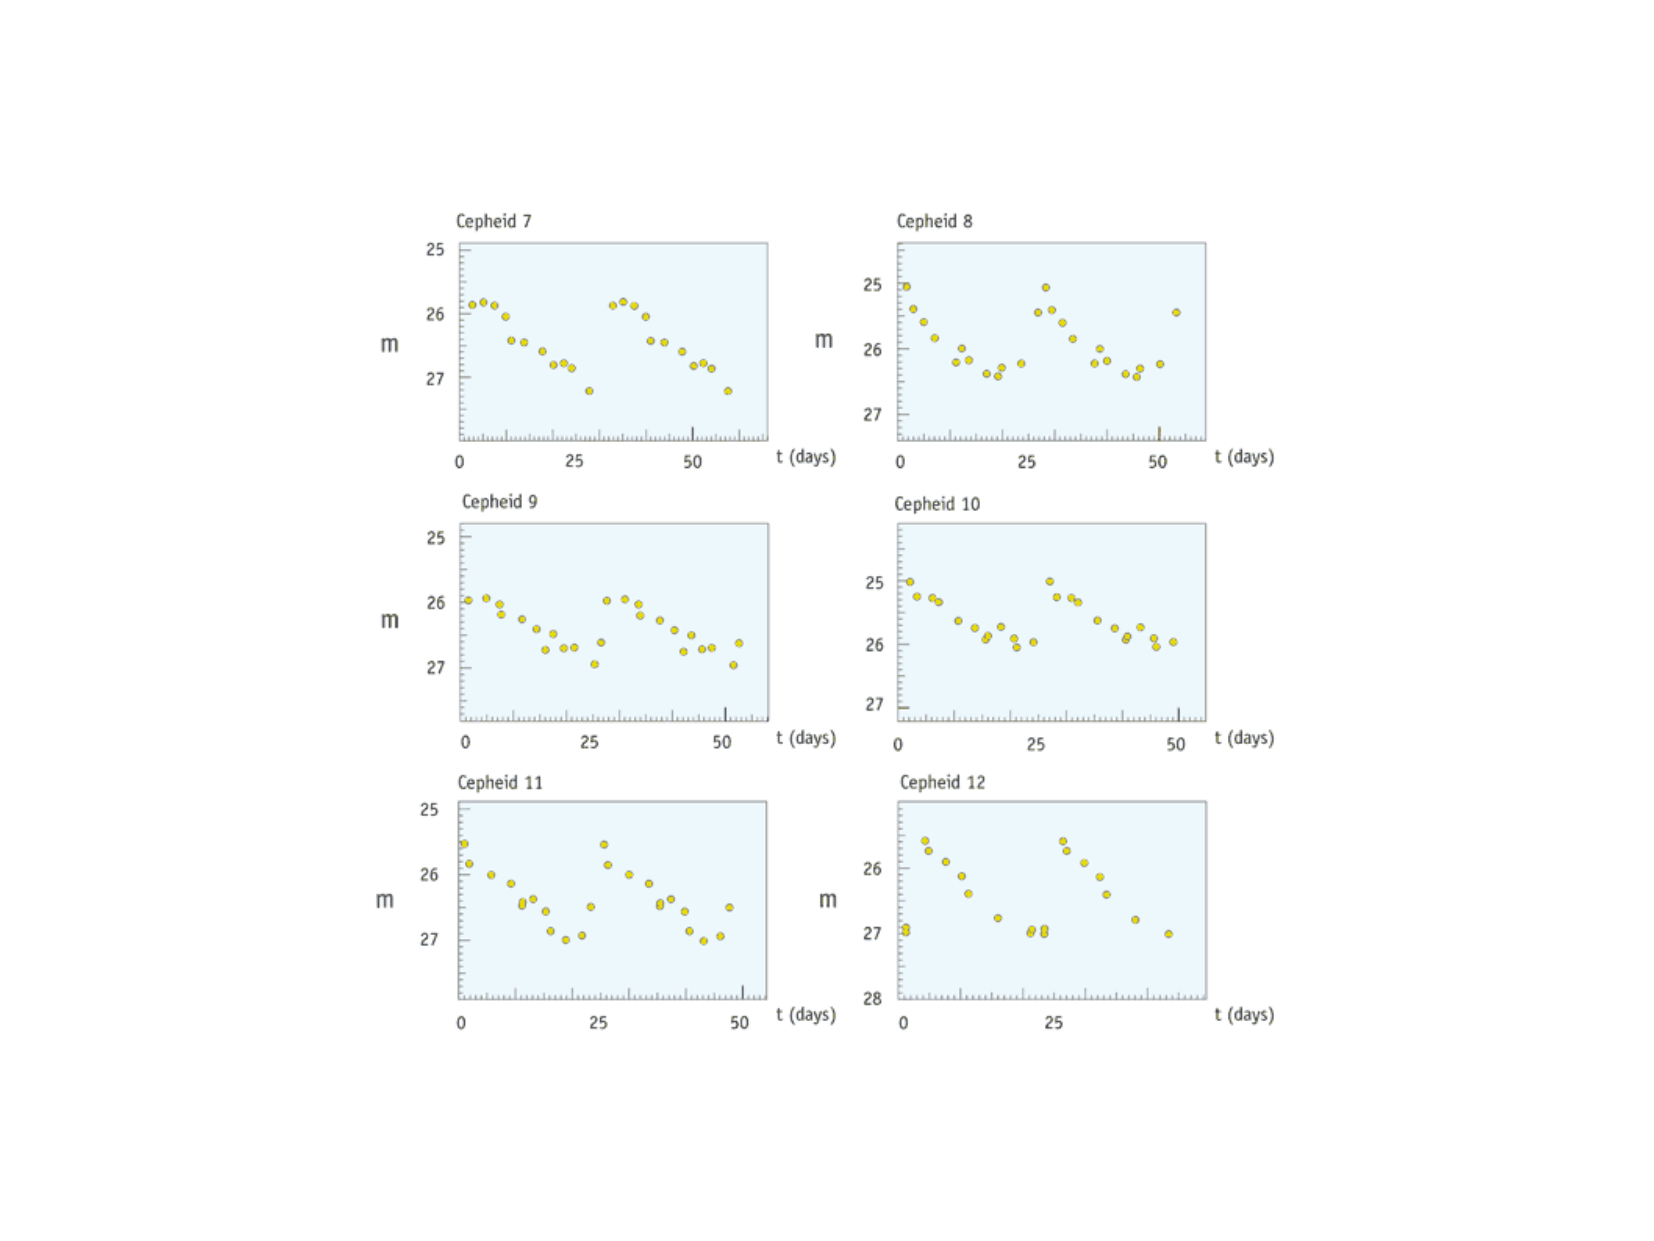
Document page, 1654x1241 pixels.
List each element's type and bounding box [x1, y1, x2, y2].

picture [364, 190, 1302, 1057]
